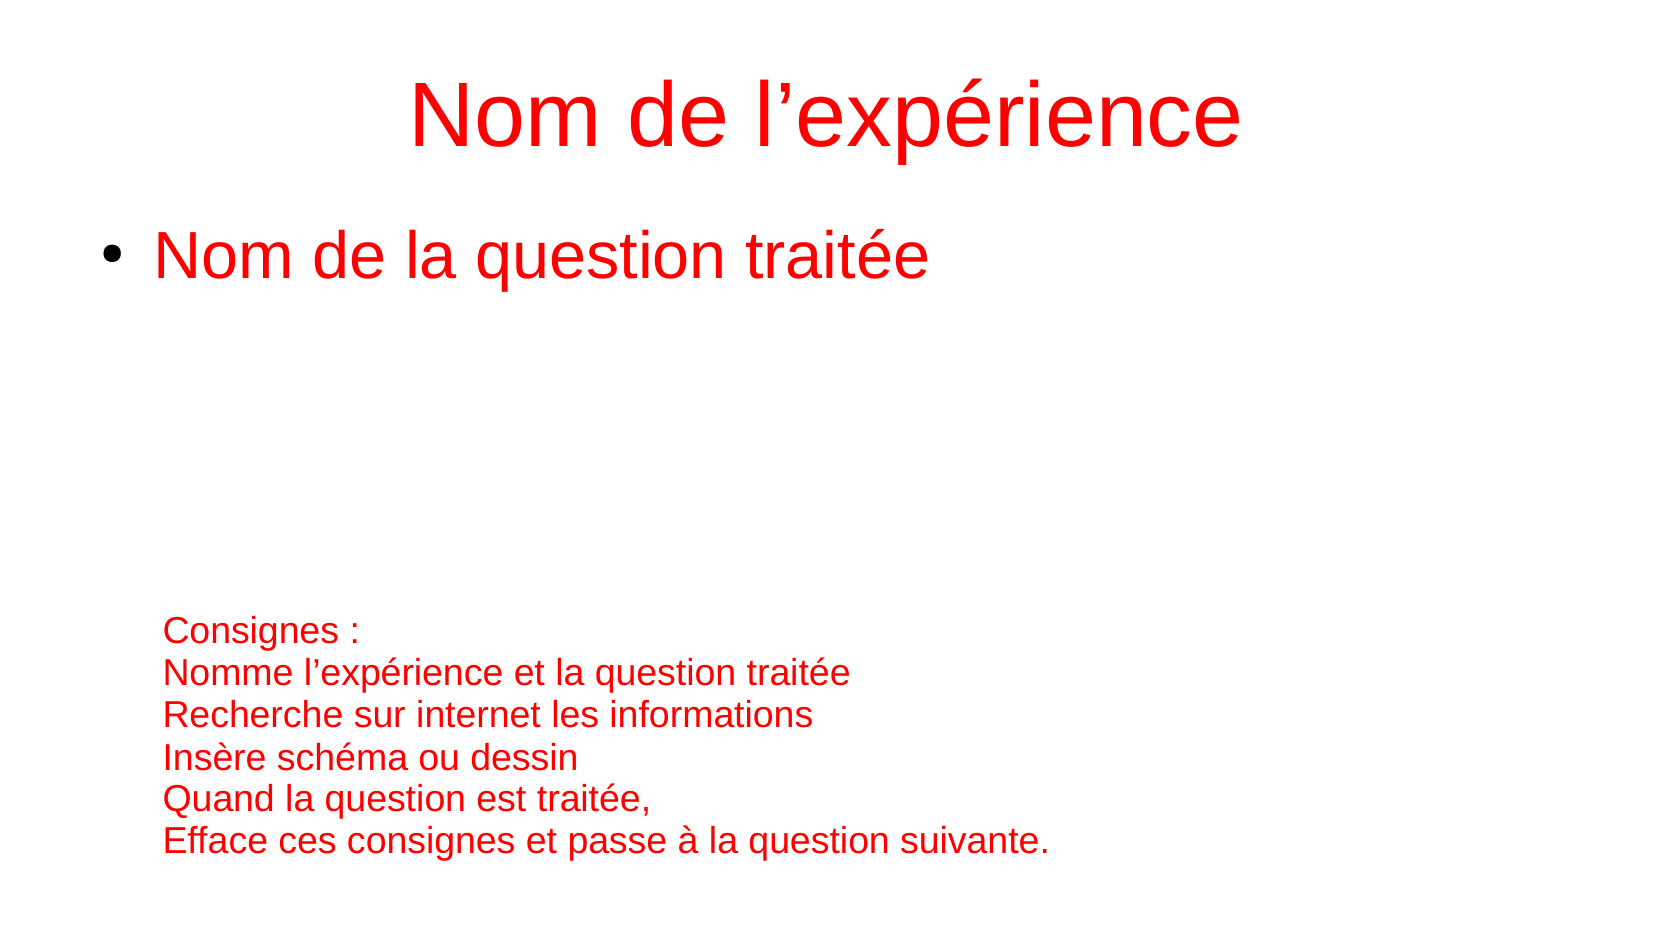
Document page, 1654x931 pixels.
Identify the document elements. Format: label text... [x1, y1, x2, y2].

title Nom de l’expérience [82, 37, 1571, 193]
text_box Consignes : Nomme l’expérience et la question traitée Recherche sur internet les informations Insère schéma ou dessin Quand la question est traitée, Efface ces consignes et passe à la question suivante. [147, 602, 1264, 931]
list Nom de la question traitée [82, 217, 1571, 591]
